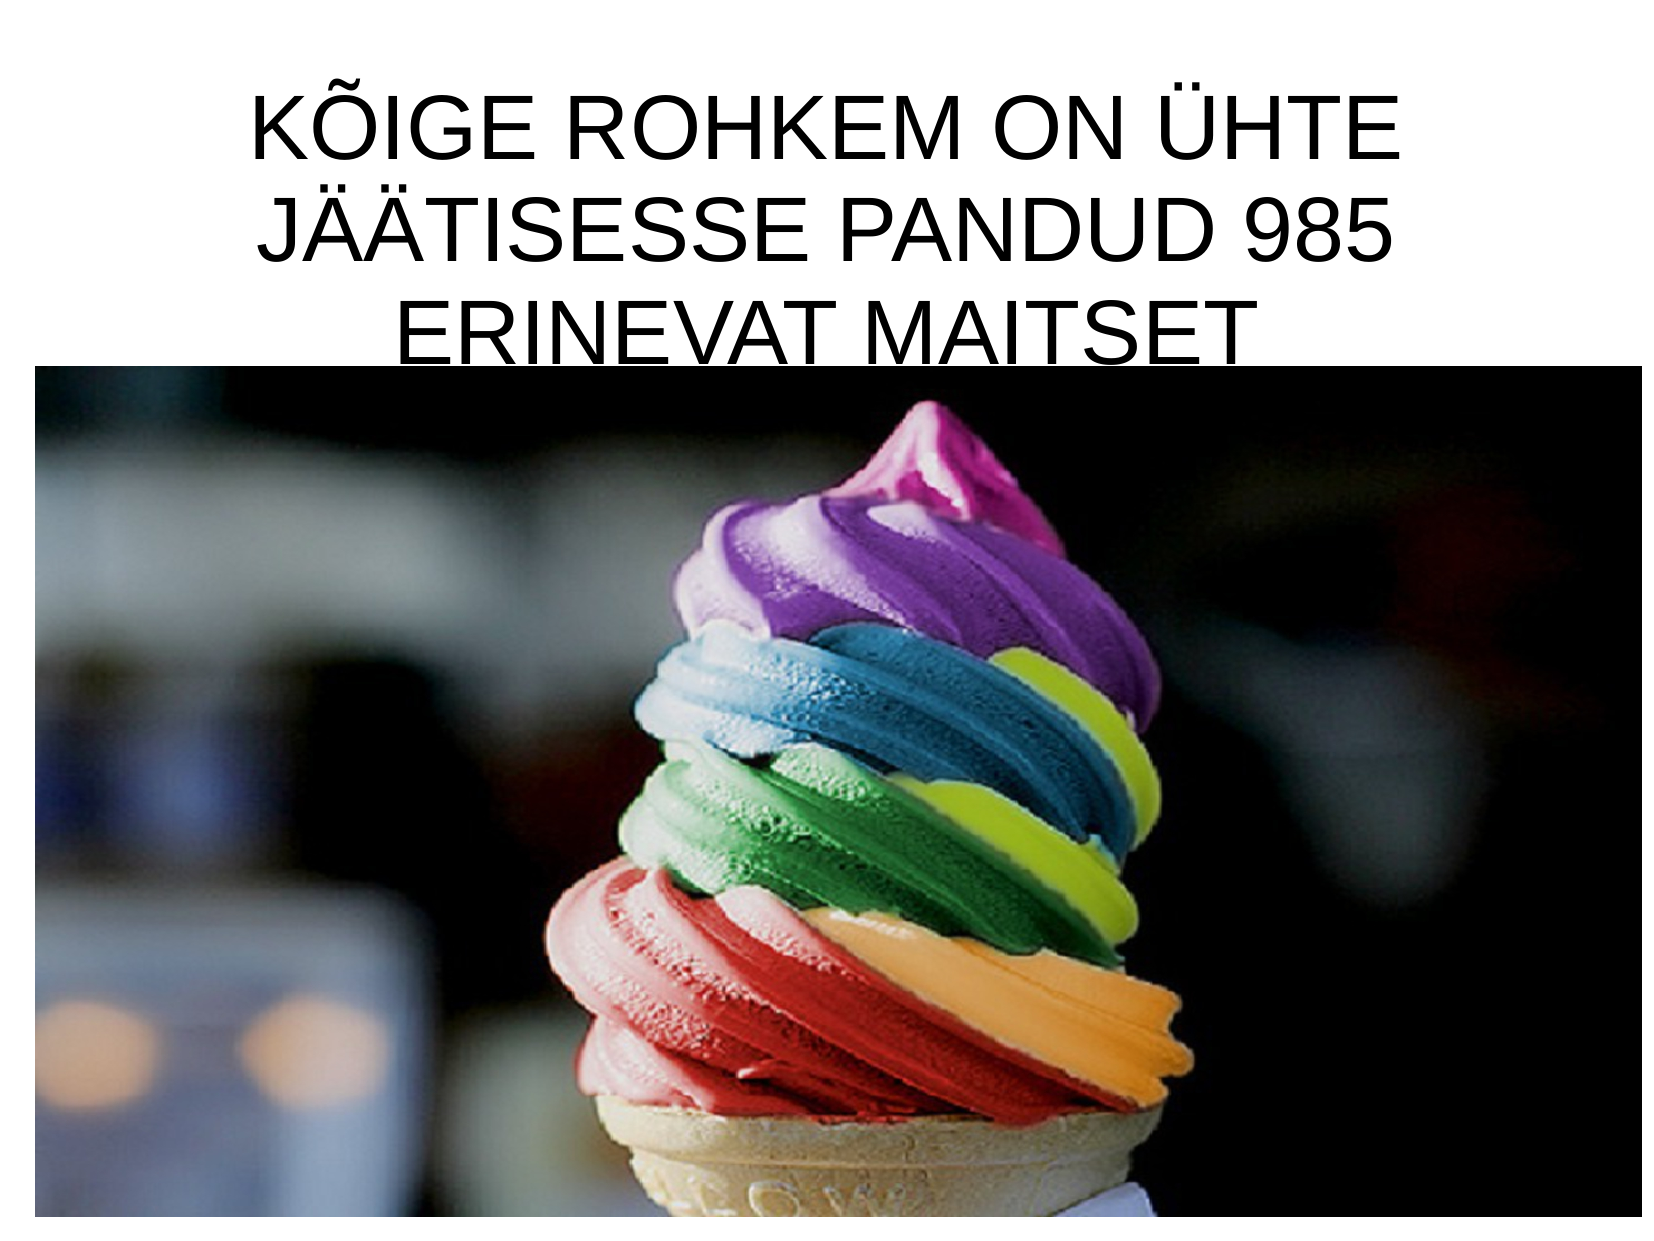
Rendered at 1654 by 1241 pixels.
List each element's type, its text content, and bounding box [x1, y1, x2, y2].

picture [35, 366, 1642, 1217]
title KÕIGE ROHKEM ON ÜHTE JÄÄTISESSE PANDUD 985 ERINEVAT MAITSET [82, 0, 1571, 366]
